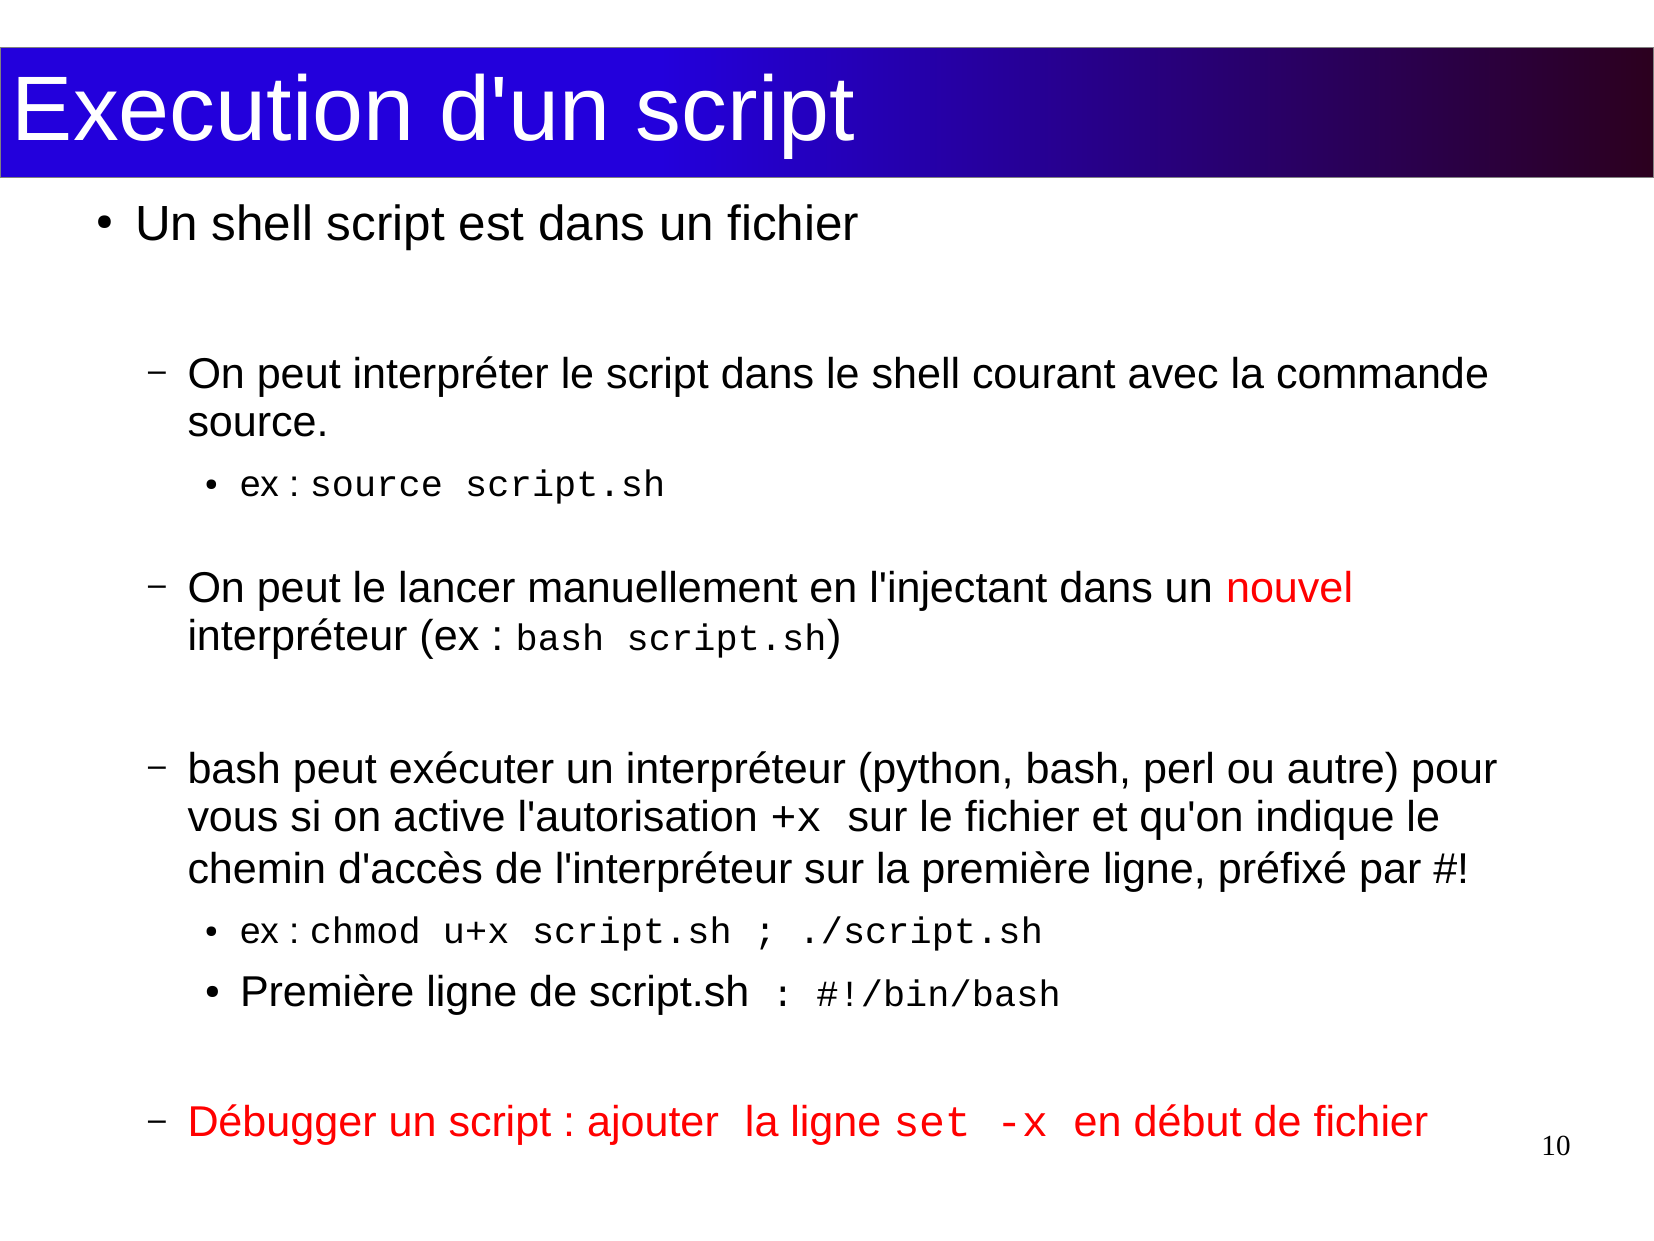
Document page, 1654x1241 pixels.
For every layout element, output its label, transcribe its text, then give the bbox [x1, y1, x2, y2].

title Execution d'un script [11, 5, 1642, 213]
list Un shell script est dans un fichier On peut interpréter le script dans le shell courant avec la commande source. ex : source script.sh On peut le lancer manuellement en l'injectant dans un nouvel interpréteur (ex : bash script.sh) bash peut exécuter un interpréteur (python, bash, perl ou autre) pour vous si on active l'autorisation +x sur le fichier et qu'on indique le chemin d'accès de l'interpréteur sur la première ligne, préfixé par #! ex : chmod u+x script.sh ; ./script.sh Première ligne de script.sh : #!/bin/bash Débugger un script : ajouter la ligne set -x en début de fichier [82, 195, 1538, 1158]
